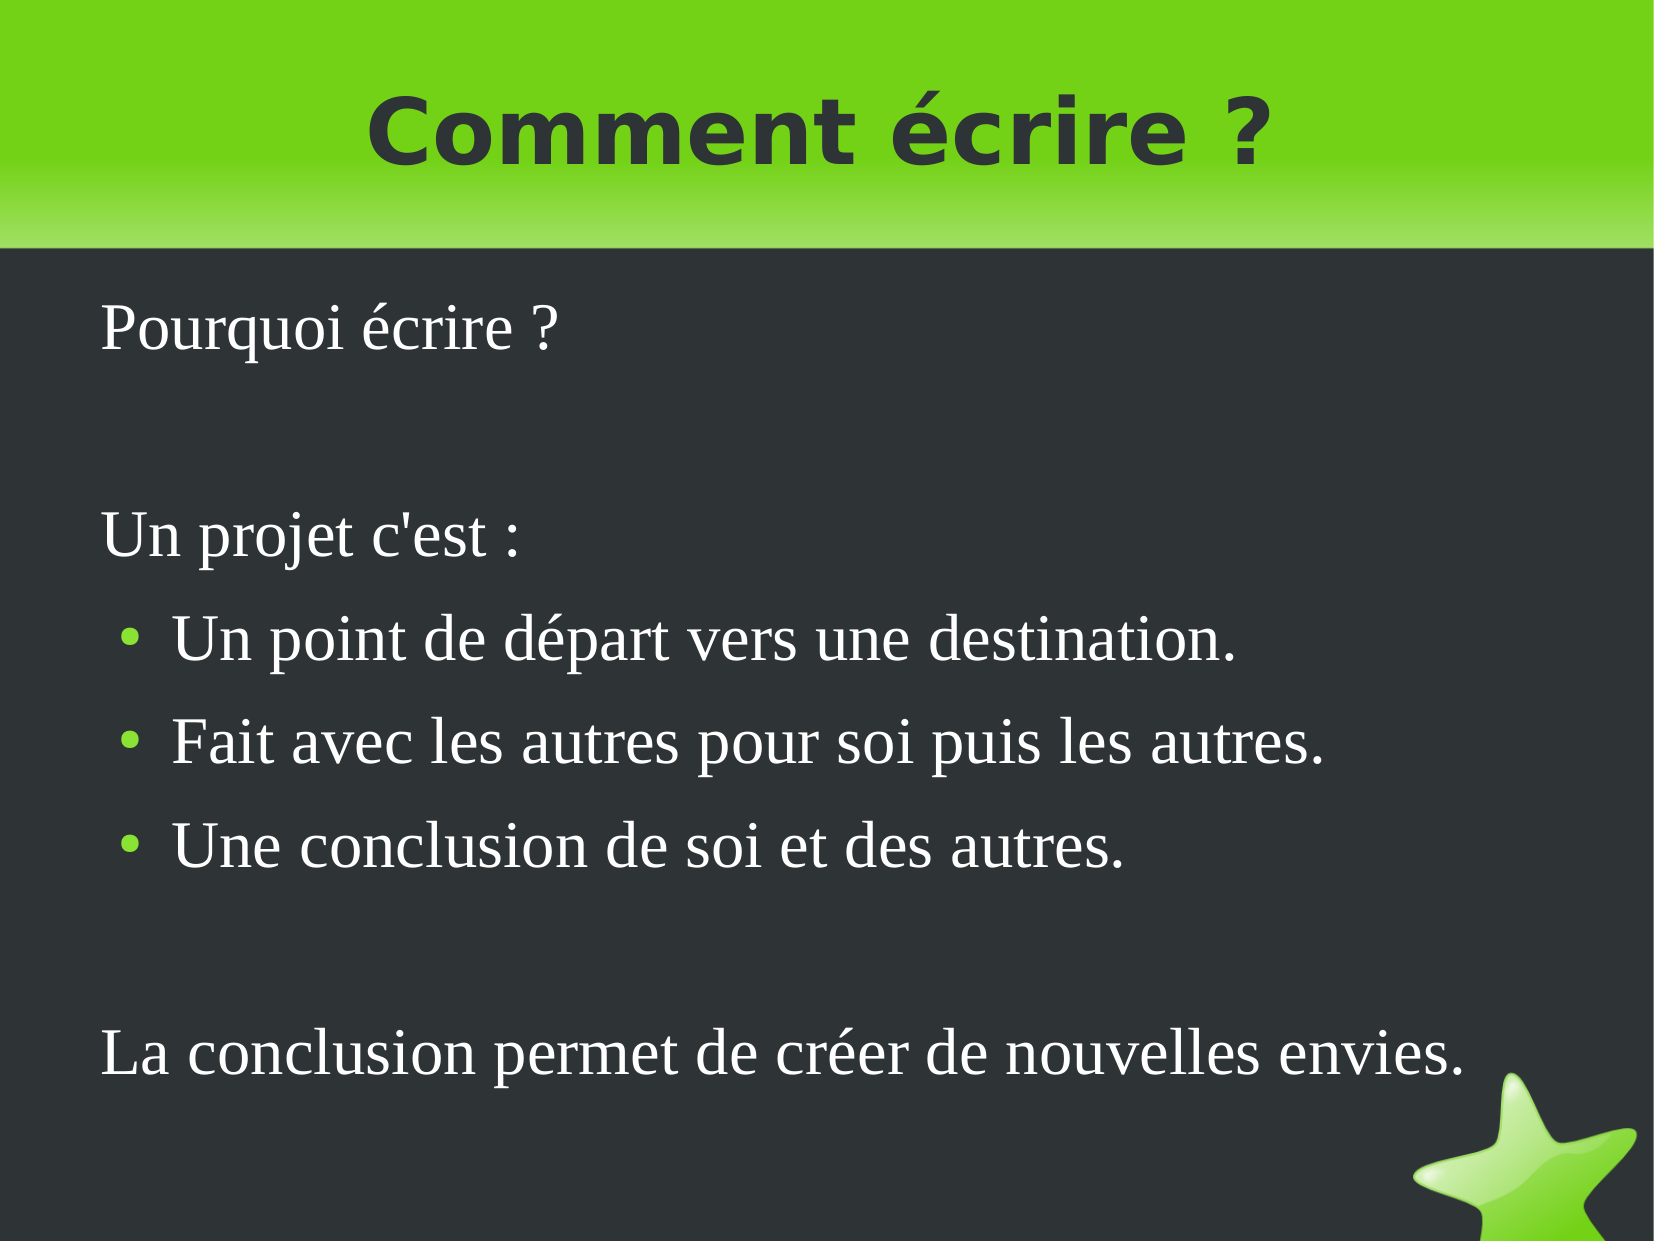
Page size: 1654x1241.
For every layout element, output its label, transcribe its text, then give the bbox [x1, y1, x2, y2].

list Pourquoi écrire ? Un projet c'est : Un point de départ vers une destination. Fait avec les autres pour soi puis les autres. Une conclusion de soi et des autres. La conclusion permet de créer de nouvelles envies. [82, 290, 1571, 1144]
picture [0, 0, 1654, 1241]
title Comment écrire ? [76, 36, 1565, 229]
